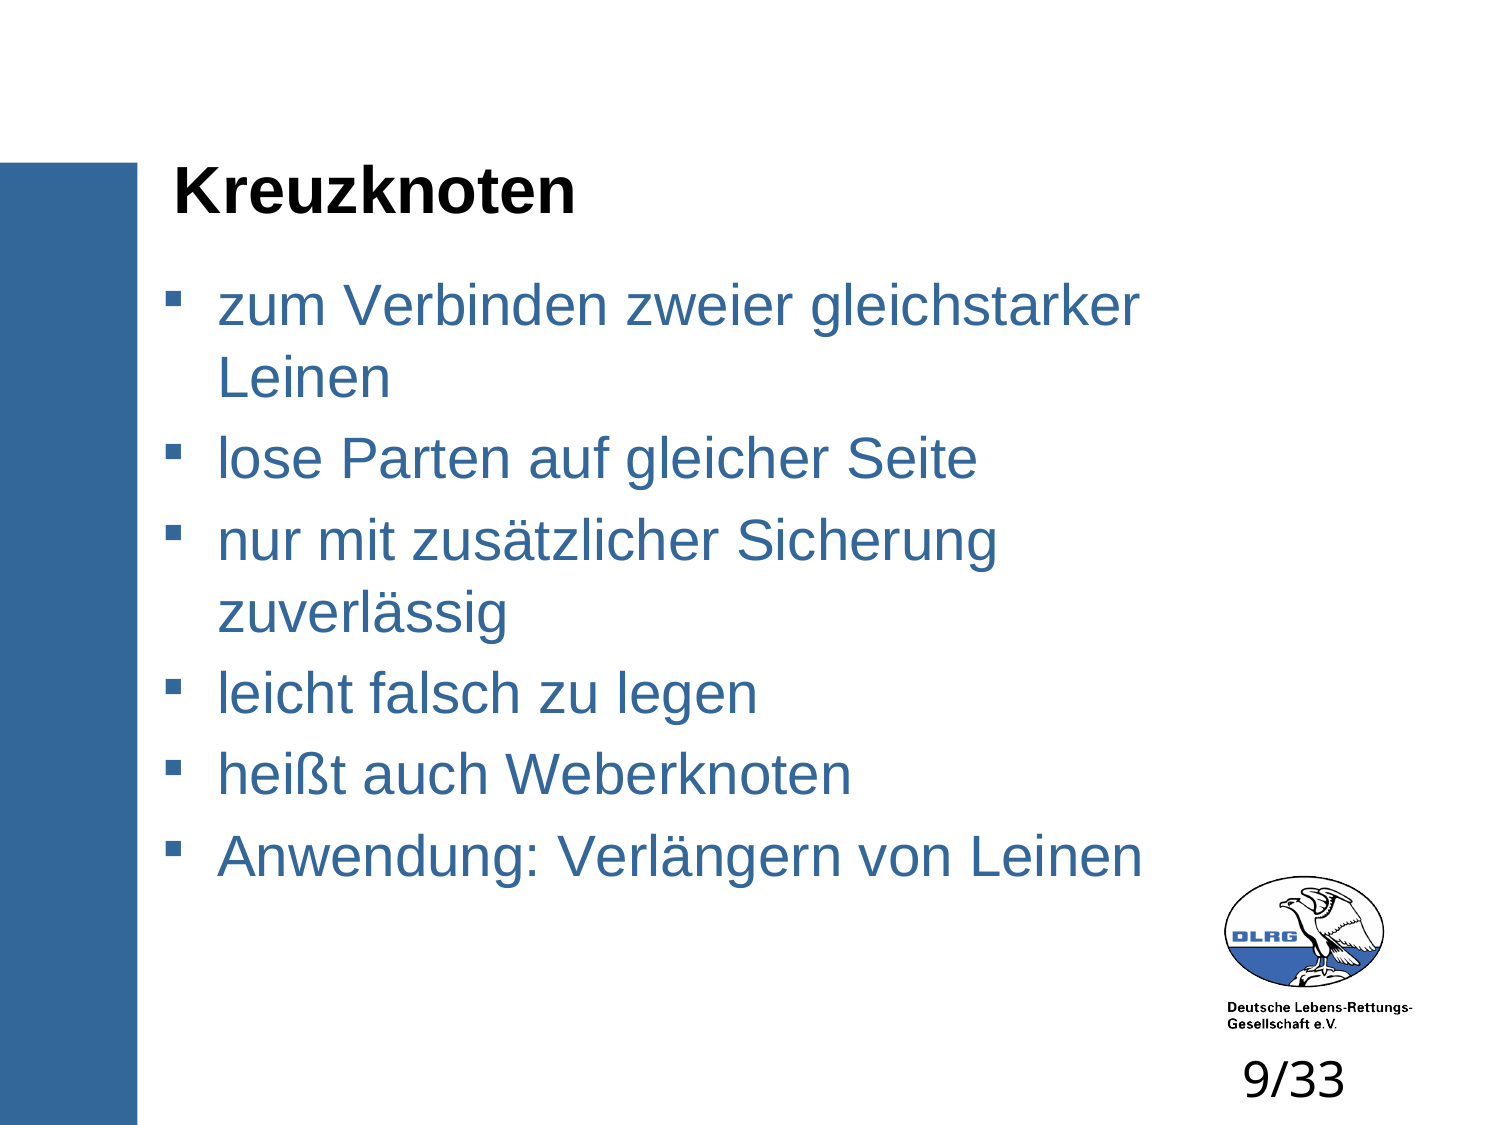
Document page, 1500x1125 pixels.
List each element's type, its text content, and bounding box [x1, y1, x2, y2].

title Kreuzknoten [173, 97, 1447, 264]
text_box zum Verbinden zweier gleichstarker Leinen lose Parten auf gleicher Seite nur mit zusätzlicher Sicherung zuverlässig leicht falsch zu legen heißt auch Weberknoten Anwendung: Verlängern von Leinen [163, 264, 1460, 867]
picture [1224, 874, 1413, 1030]
text_box <Nummer>/33 [1227, 1051, 1500, 1122]
text_box [689, 823, 719, 894]
